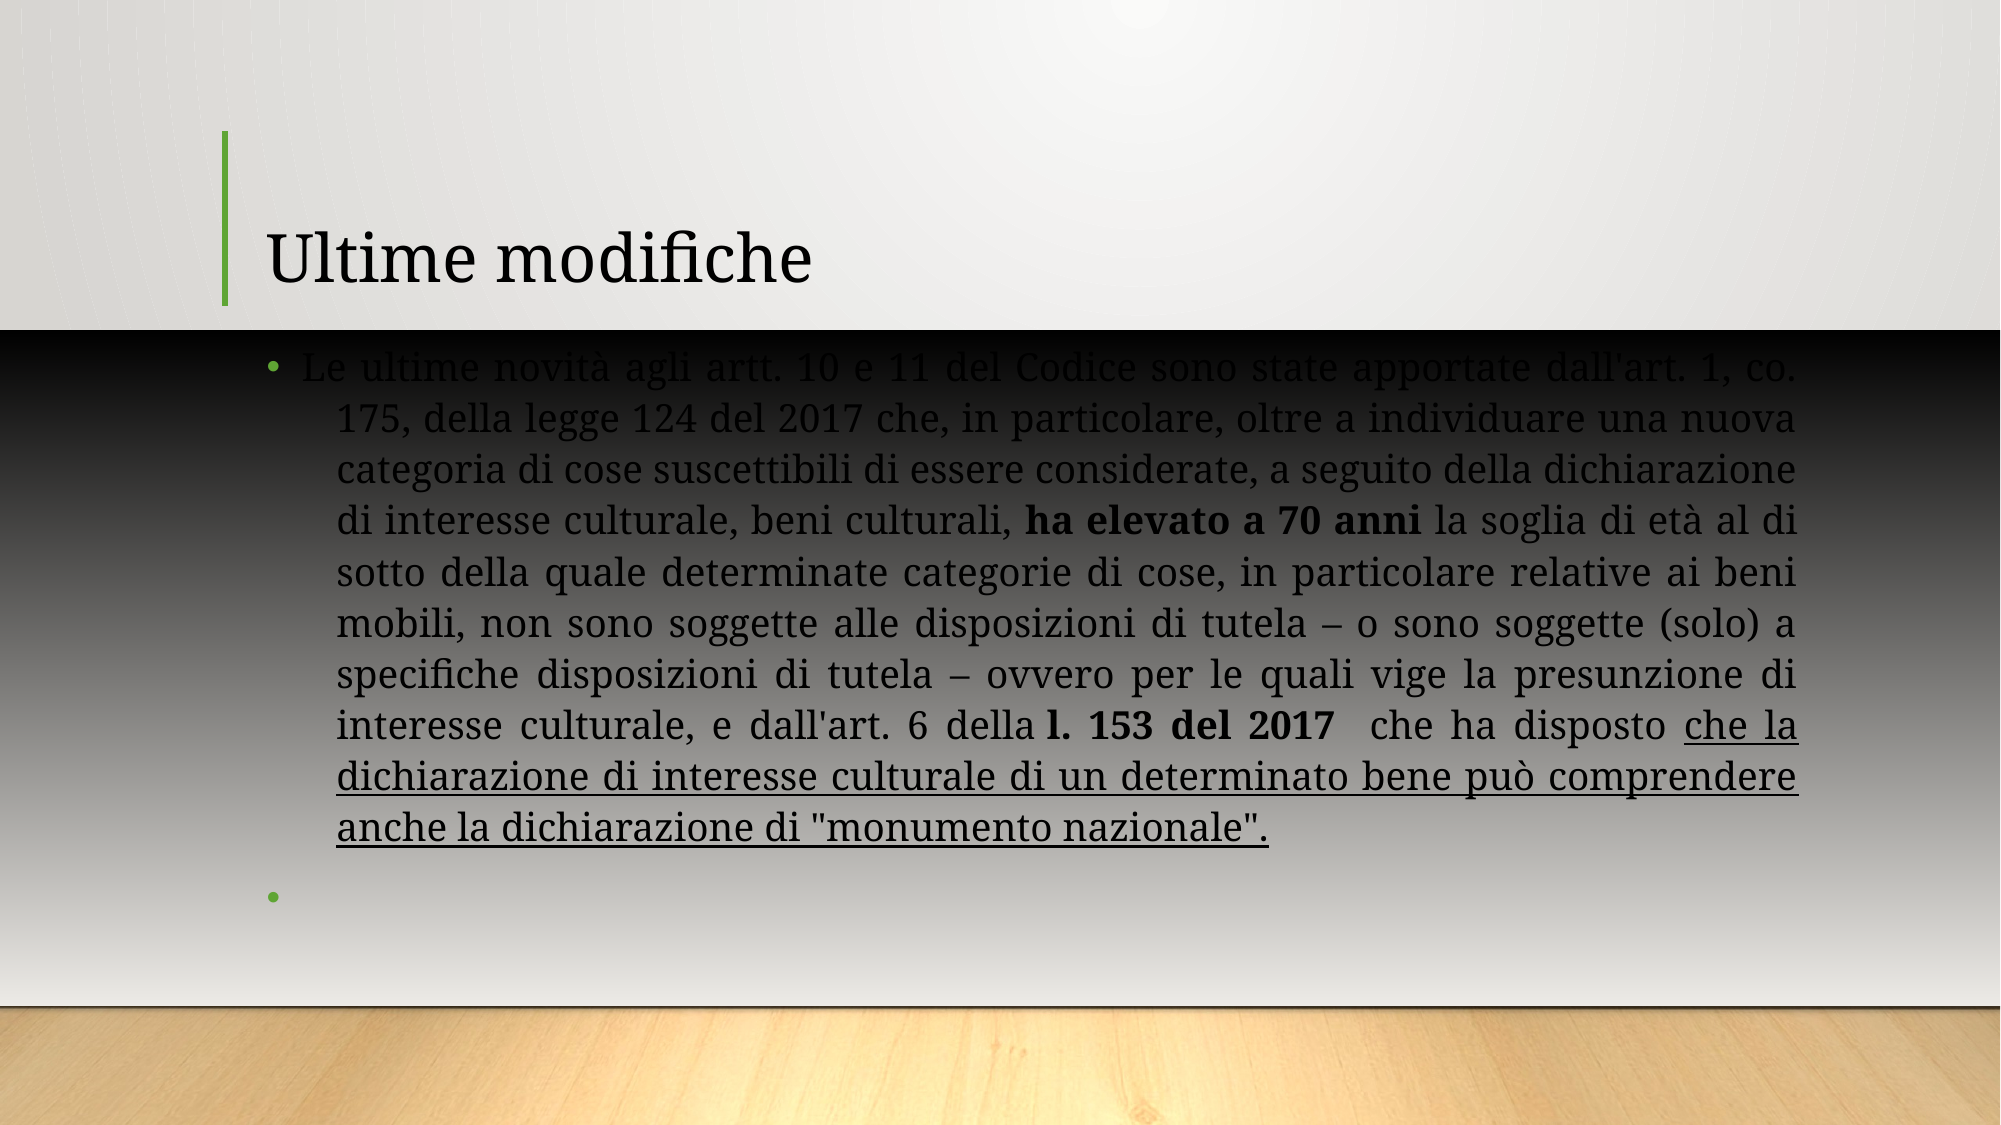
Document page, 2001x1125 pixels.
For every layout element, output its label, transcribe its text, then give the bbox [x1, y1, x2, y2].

list Le ultime novità agli artt. 10 e 11 del Codice sono state apportate dall'art. 1, co. 175, della legge 124 del 2017 che, in particolare, oltre a individuare una nuova categoria di cose suscettibili di essere considerate, a seguito della dichiarazione di interesse culturale, beni culturali, ha elevato a 70 anni la soglia di età al di sotto della quale determinate categorie di cose, in particolare relative ai beni mobili, non sono soggette alle disposizioni di tutela – o sono soggette (solo) a specifiche disposizioni di tutela – ovvero per le quali vige la presunzione di interesse culturale, e dall'art. 6 della l. 153 del 2017 che ha disposto che la dichiarazione di interesse culturale di un determinato bene può comprendere anche la dichiarazione di "monumento nazionale". [251, 330, 1814, 897]
title Ultime modifiche [251, 131, 1814, 305]
